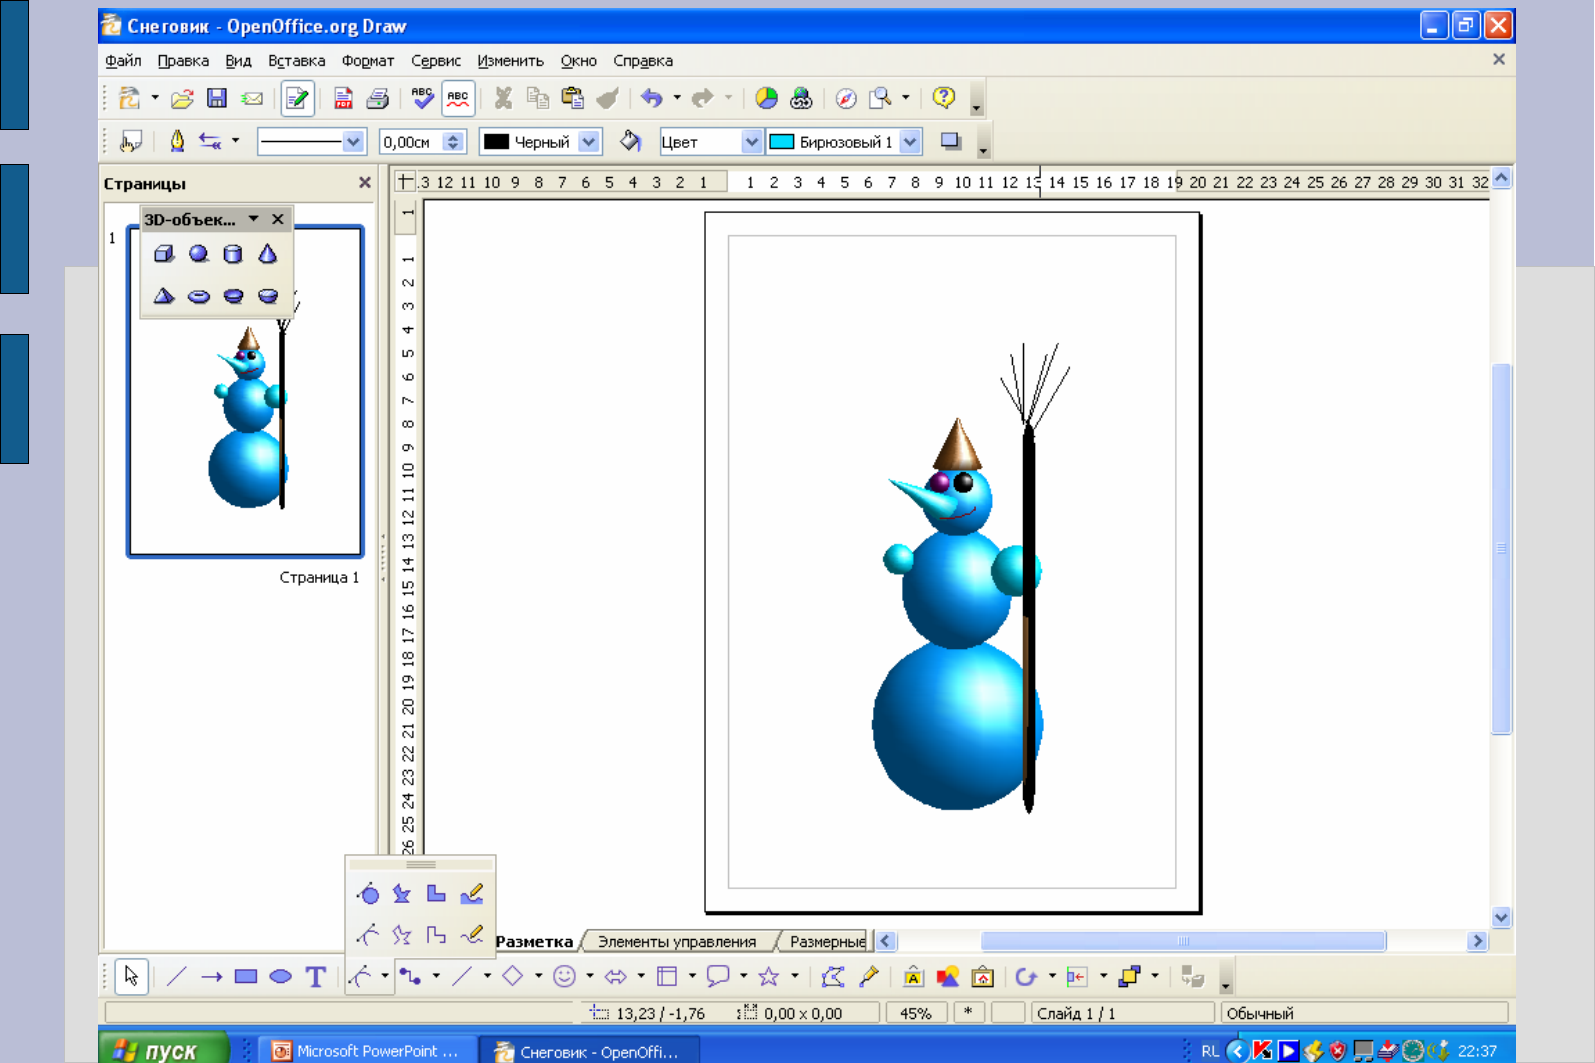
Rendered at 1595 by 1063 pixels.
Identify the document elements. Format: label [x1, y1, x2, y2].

picture [98, 8, 1516, 1063]
